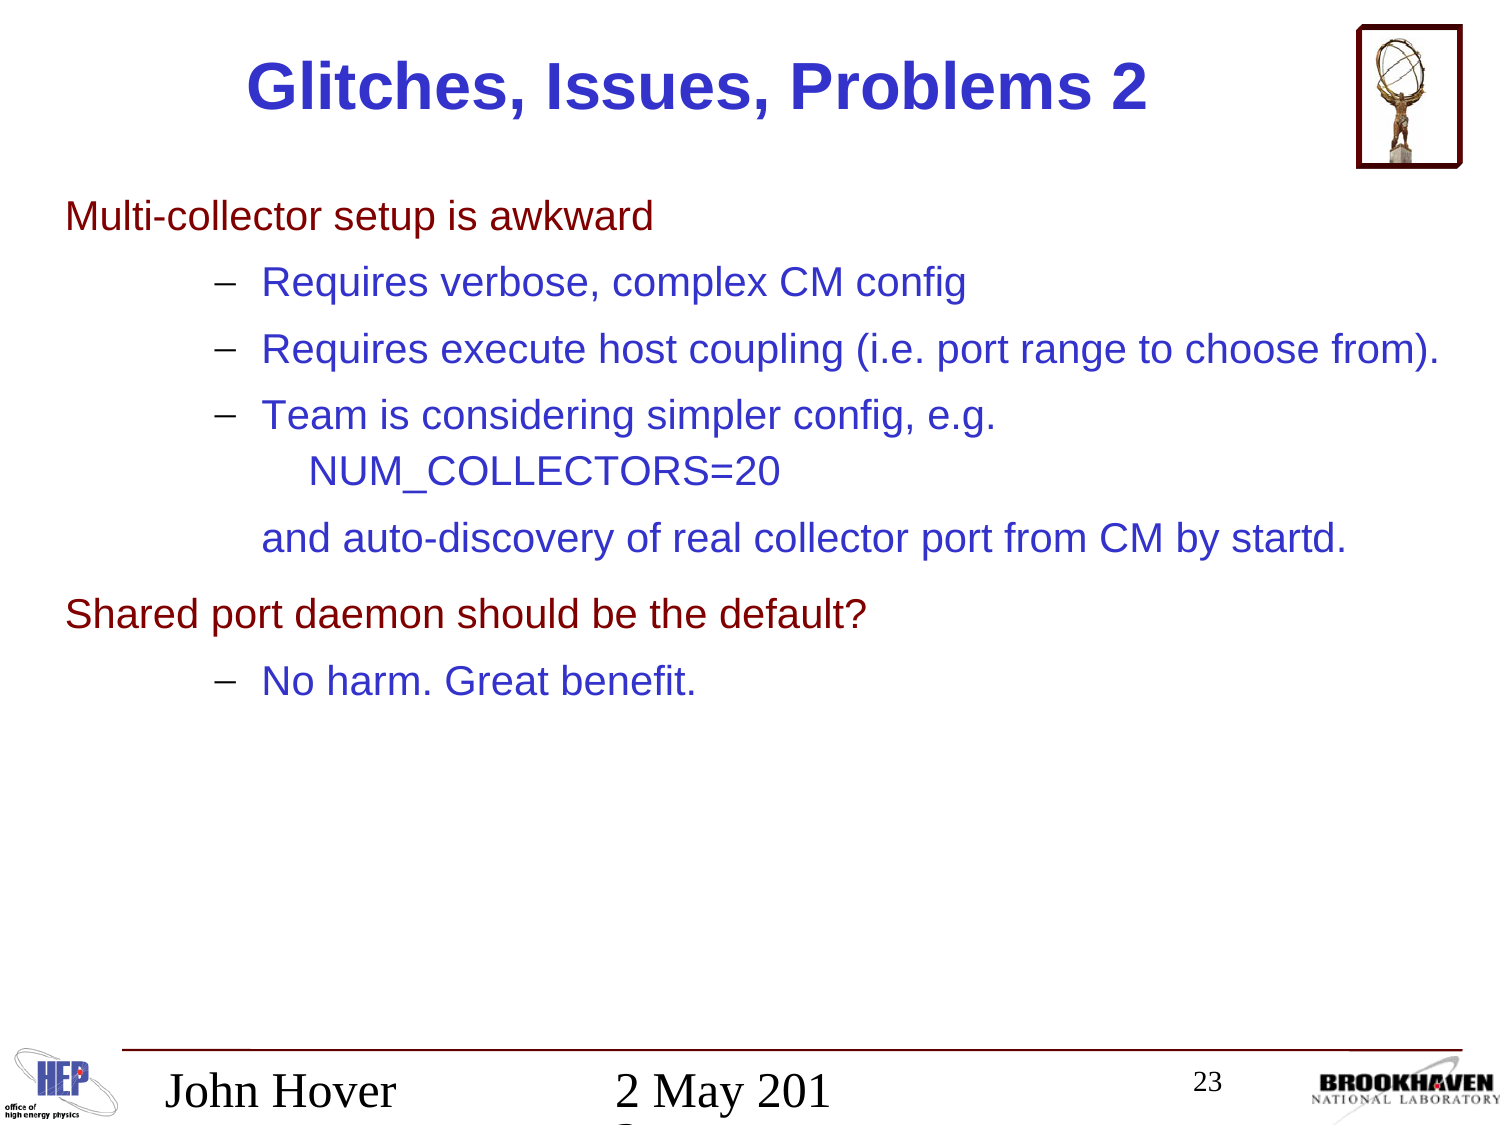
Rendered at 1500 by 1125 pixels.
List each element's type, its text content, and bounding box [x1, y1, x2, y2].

picture [1374, 37, 1426, 163]
picture [1312, 1056, 1500, 1125]
picture [0, 1043, 122, 1125]
list Multi-collector setup is awkward Requires verbose, complex CM config Requires execute host coupling (i.e. port range to choose from). Team is considering simpler config, e.g. NUM_COLLECTORS=20 and auto-discovery of real collector port from CM by startd. Shared port daemon should be the default? No harm. Great benefit. [49, 174, 1458, 1006]
title Glitches, Issues, Problems 2 [50, 24, 1346, 158]
